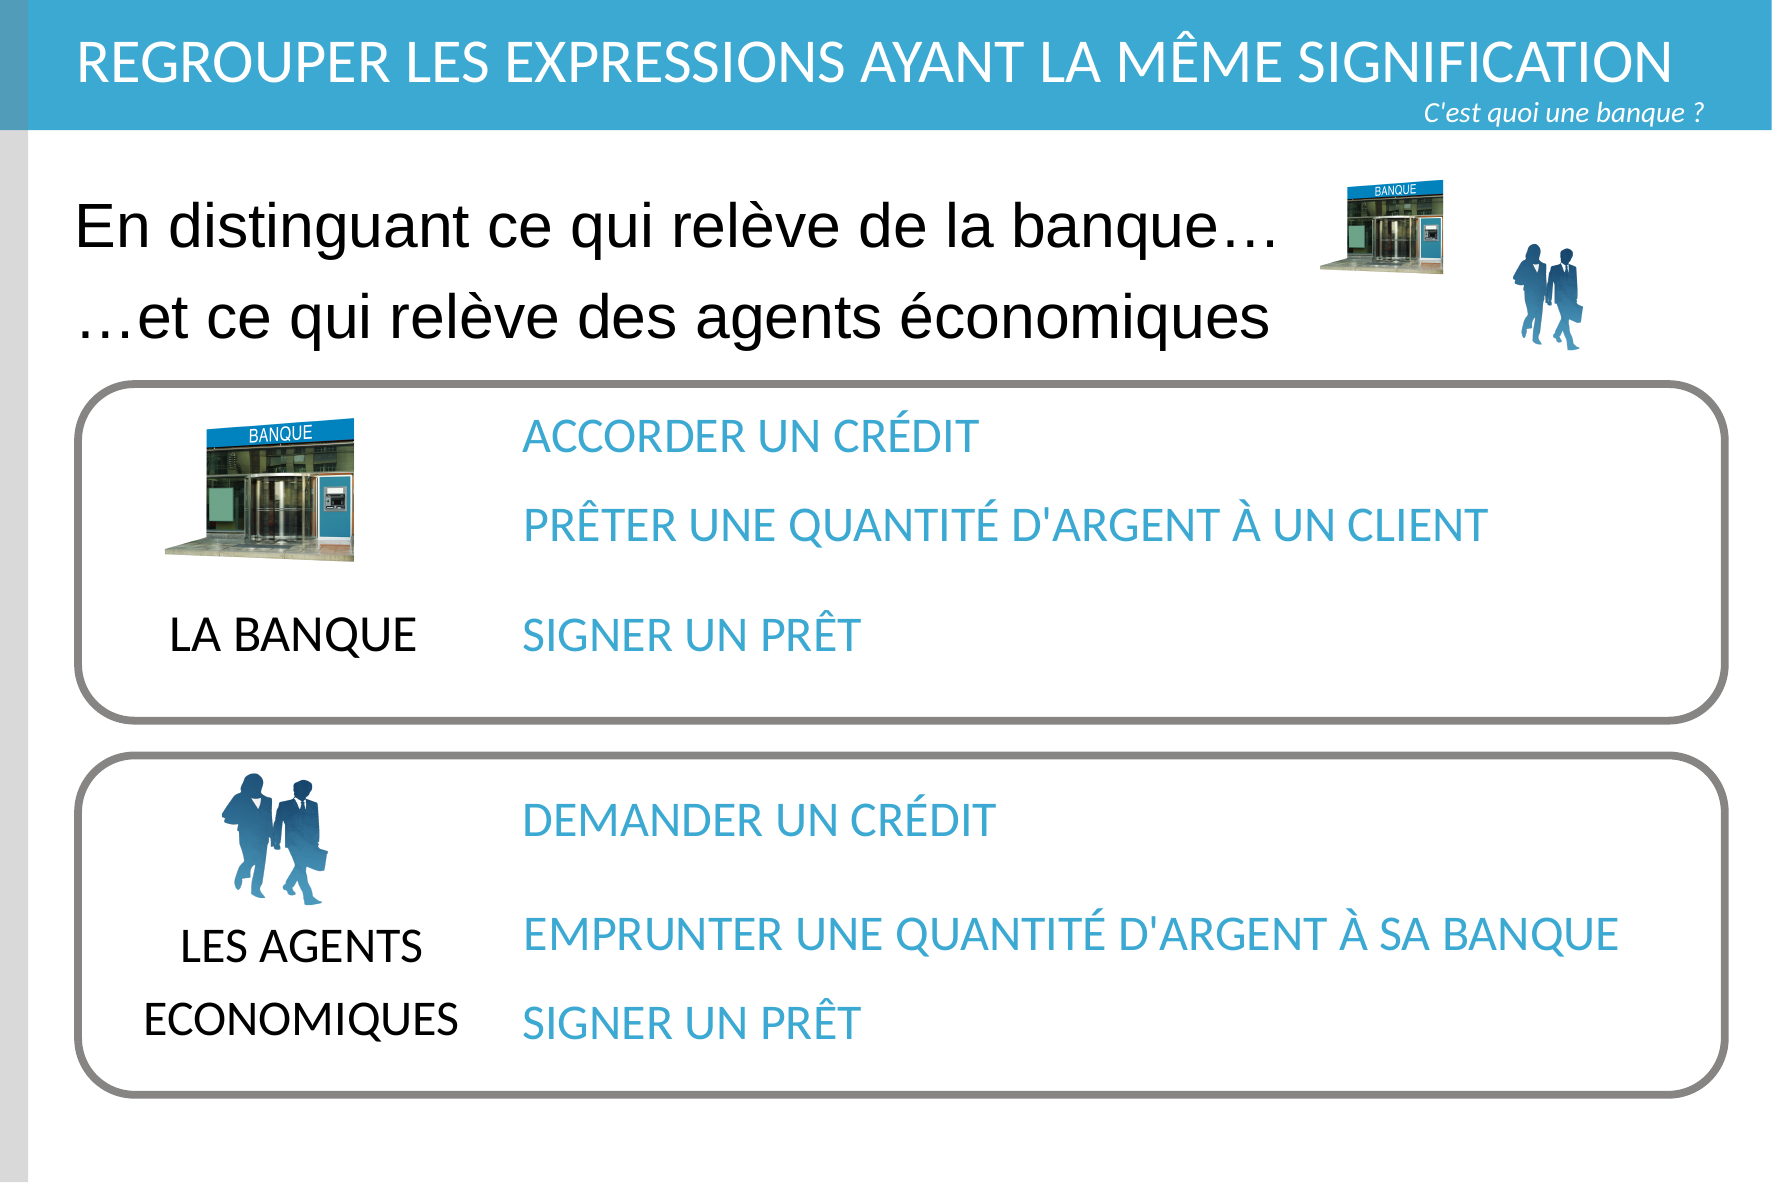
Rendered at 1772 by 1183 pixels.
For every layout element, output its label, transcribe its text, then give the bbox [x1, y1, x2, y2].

list REGROUPER LES EXPRESSIONS AYANT LA MÊME SIGNIFICATION [0, 19, 1772, 96]
picture [205, 771, 332, 908]
list En distinguant ce qui relève de la banque… …et ce qui relève des agents économiques [0, 185, 1772, 352]
list SIGNER UN PRÊT [522, 601, 1503, 663]
list LES AGENTS ECONOMIQUES [131, 912, 473, 1047]
list EMPRUNTER UNE QUANTITÉ D'ARGENT À SA BANQUE [523, 900, 1639, 961]
picture [1502, 242, 1586, 352]
list PRÊTER UNE QUANTITÉ D'ARGENT À UN CLIENT [523, 491, 1545, 553]
list SIGNER UN PRÊT [522, 989, 1503, 1050]
list ACCORDER UN CRÉDIT [522, 402, 1063, 471]
list LA BANQUE [157, 598, 430, 690]
picture [1315, 175, 1455, 281]
list DEMANDER UN CRÉDIT [522, 786, 1063, 854]
picture [157, 411, 372, 572]
